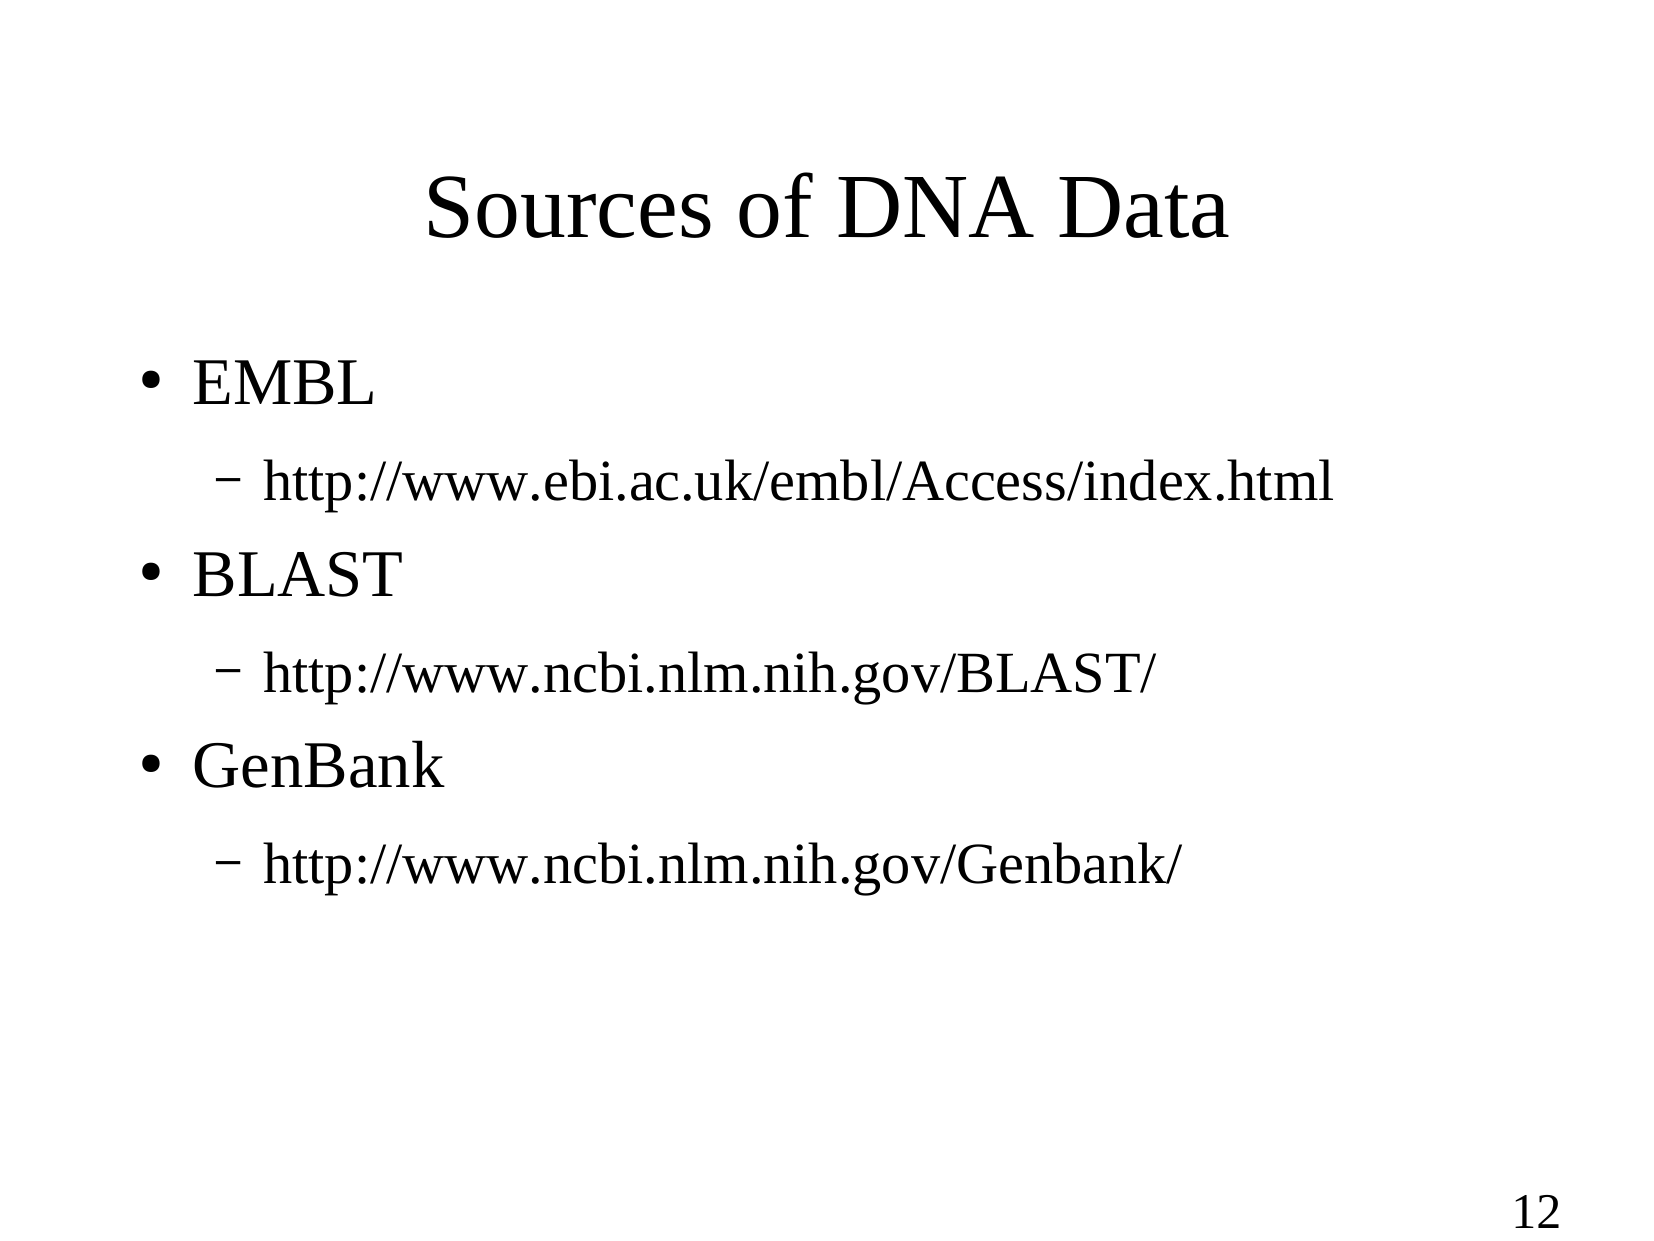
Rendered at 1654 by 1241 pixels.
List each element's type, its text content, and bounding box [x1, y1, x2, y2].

title Sources of DNA Data [121, 102, 1534, 311]
text_box <number> [1511, 1183, 1654, 1241]
list EMBL http://www.ebi.ac.uk/embl/Access/index.html BLAST http://www.ncbi.nlm.nih.gov/BLAST/ GenBank http://www.ncbi.nlm.nih.gov/Genbank/ [121, 344, 1534, 1127]
